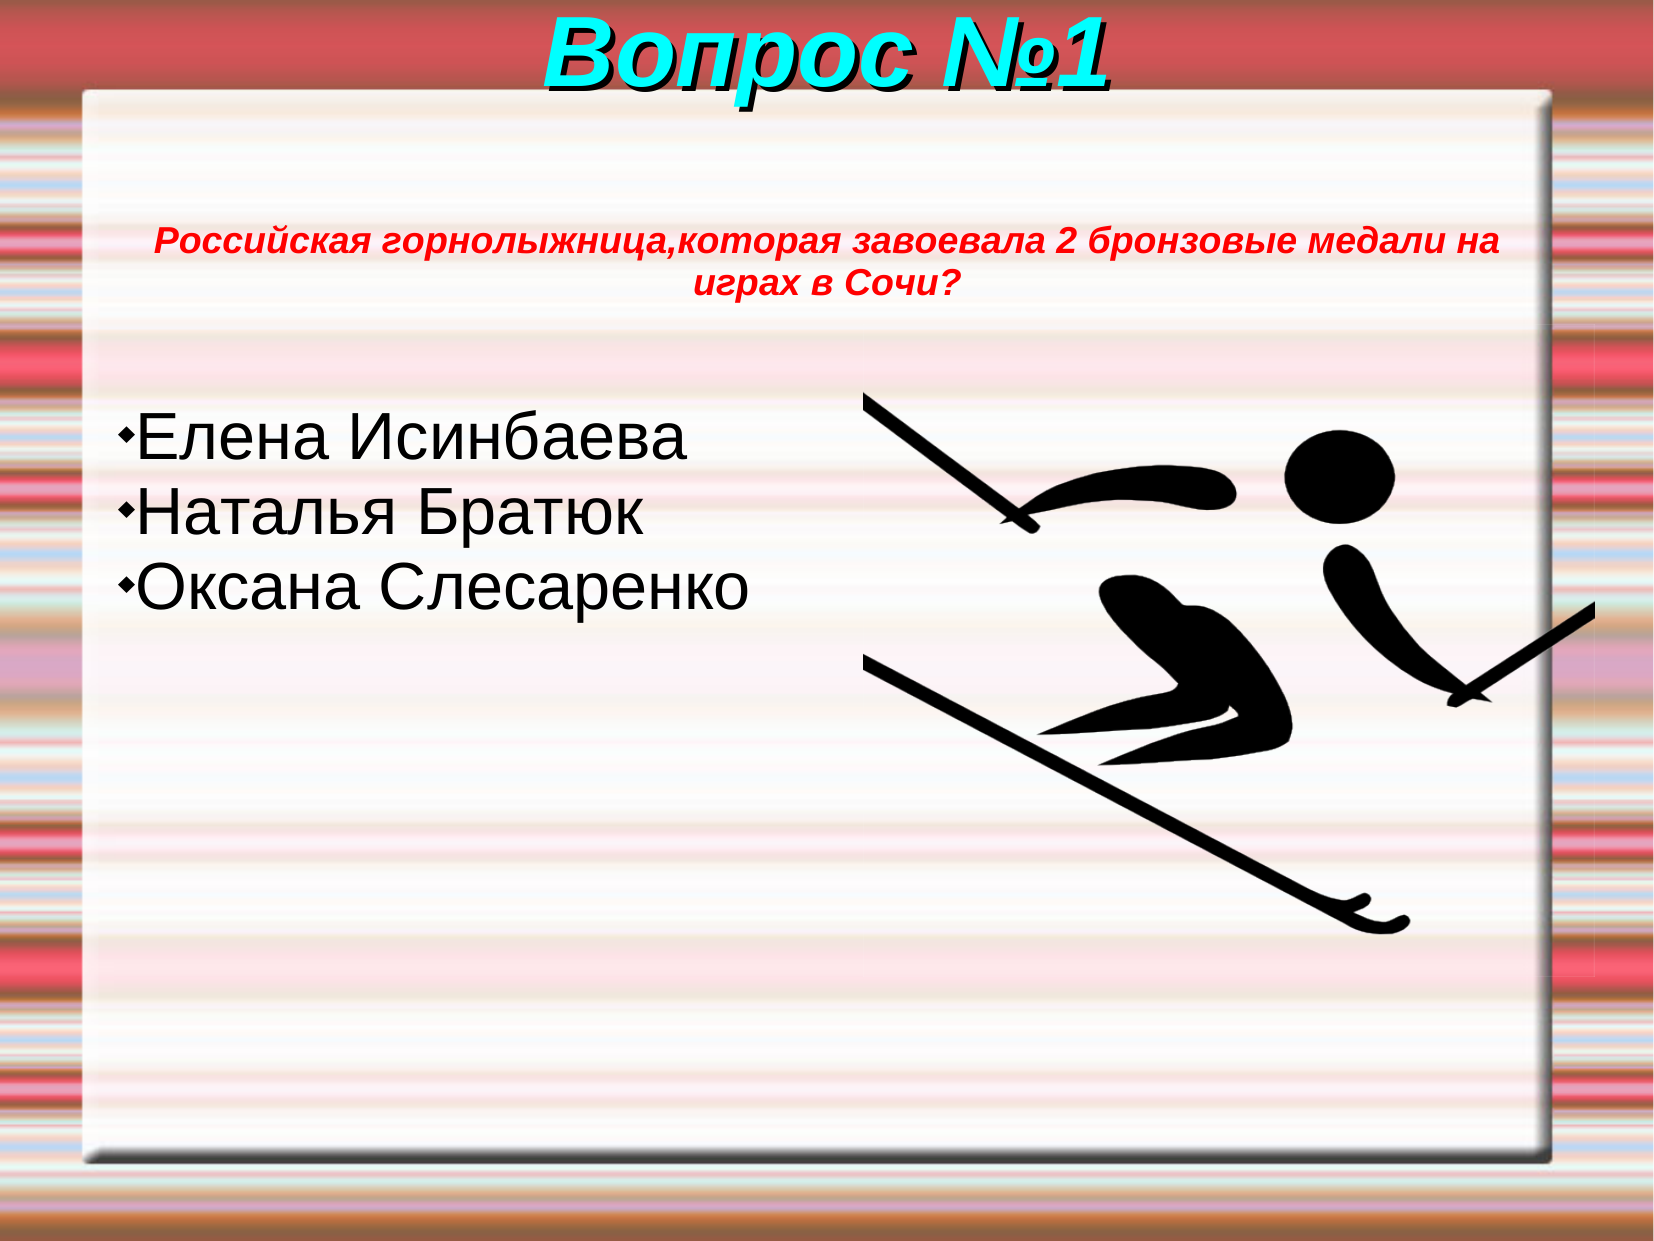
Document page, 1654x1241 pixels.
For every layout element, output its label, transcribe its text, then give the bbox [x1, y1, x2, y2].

picture [0, 0, 1654, 1241]
title Вопрос №1 Российская горнолыжница,которая завоевала 2 бронзовые медали на играх в Сочи? [121, 0, 1534, 305]
list Елена Исинбаева Наталья Братюк Оксана Слесаренко [118, 324, 821, 1120]
